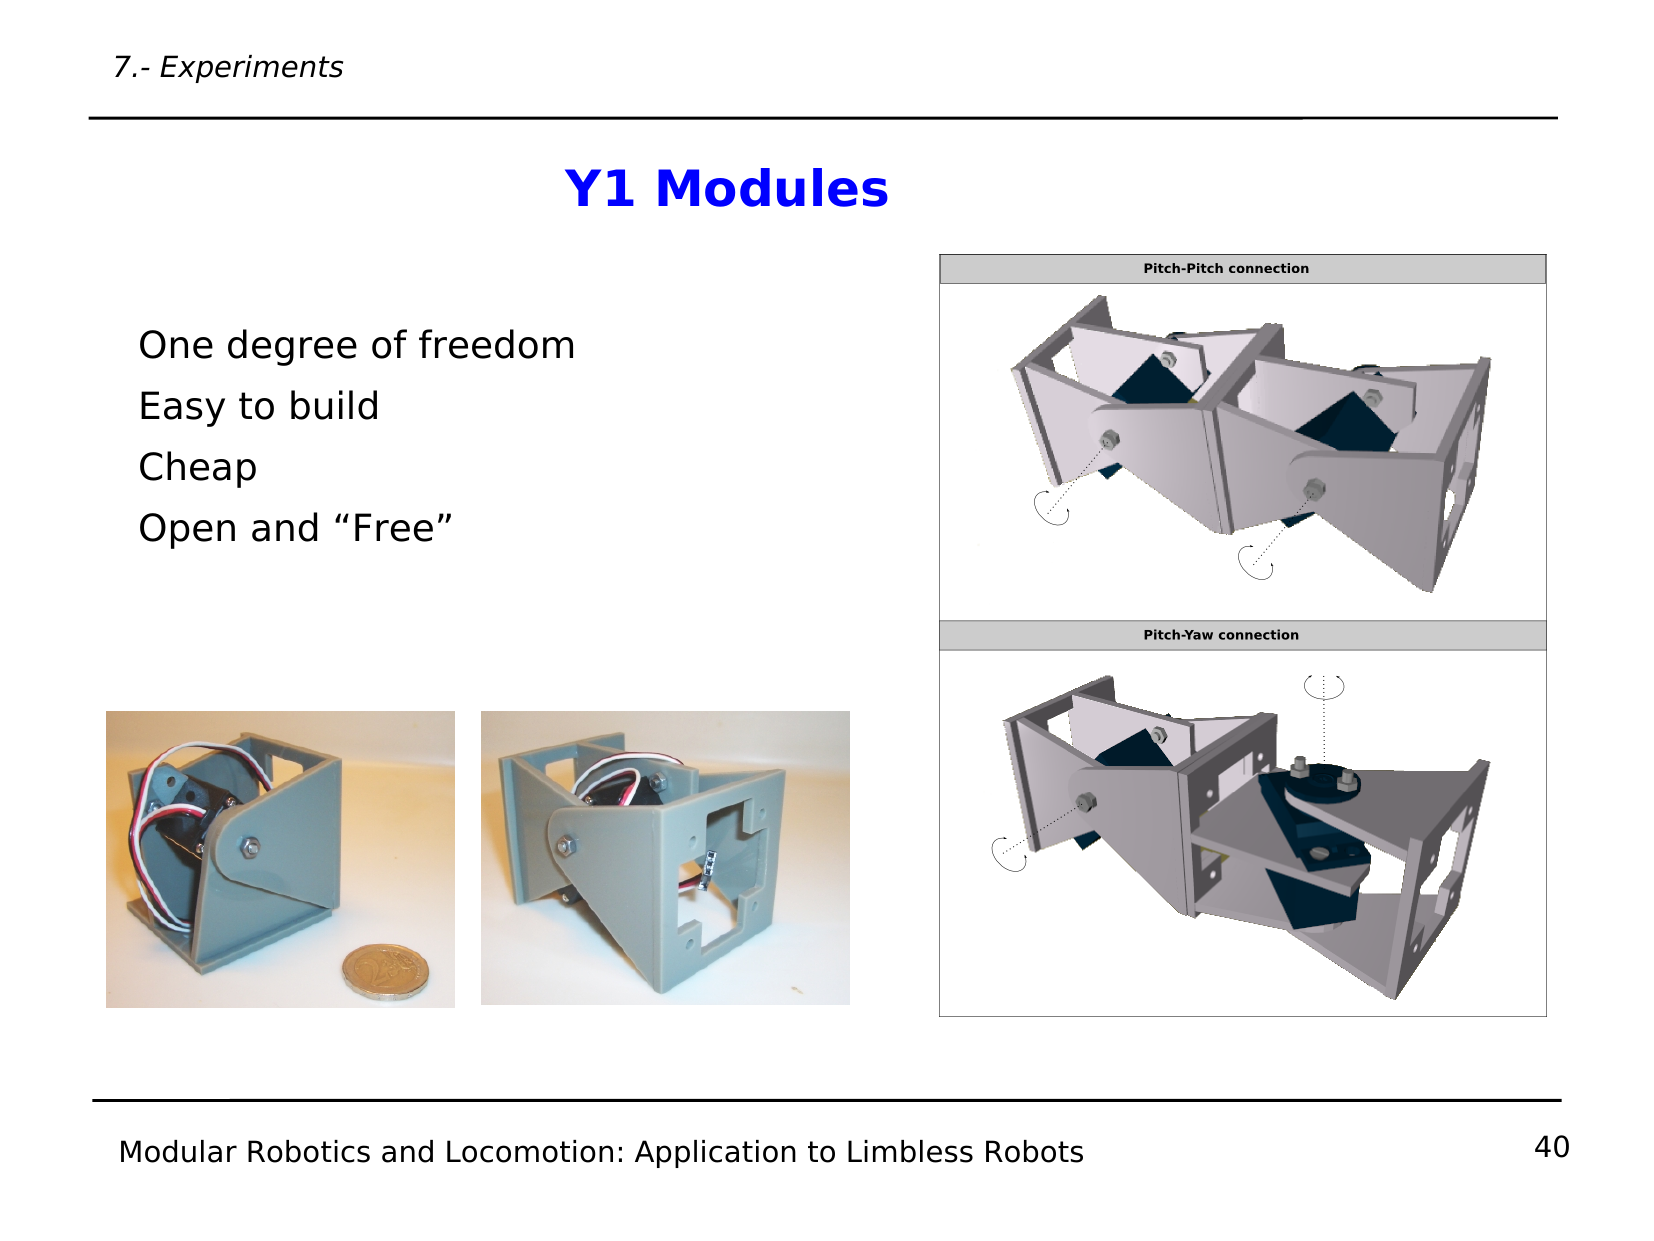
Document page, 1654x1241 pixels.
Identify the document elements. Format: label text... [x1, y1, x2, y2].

text_box Y1 Modules [550, 152, 899, 226]
text_box Modular Robotics and Locomotion: Application to Limbless Robots [103, 1128, 1101, 1178]
text_box 7.- Experiments [97, 42, 360, 93]
picture [106, 711, 455, 1008]
picture [481, 711, 850, 1005]
picture [939, 254, 1547, 1017]
text_box One degree of freedom Easy to build Cheap Open and “Free” [111, 316, 595, 559]
